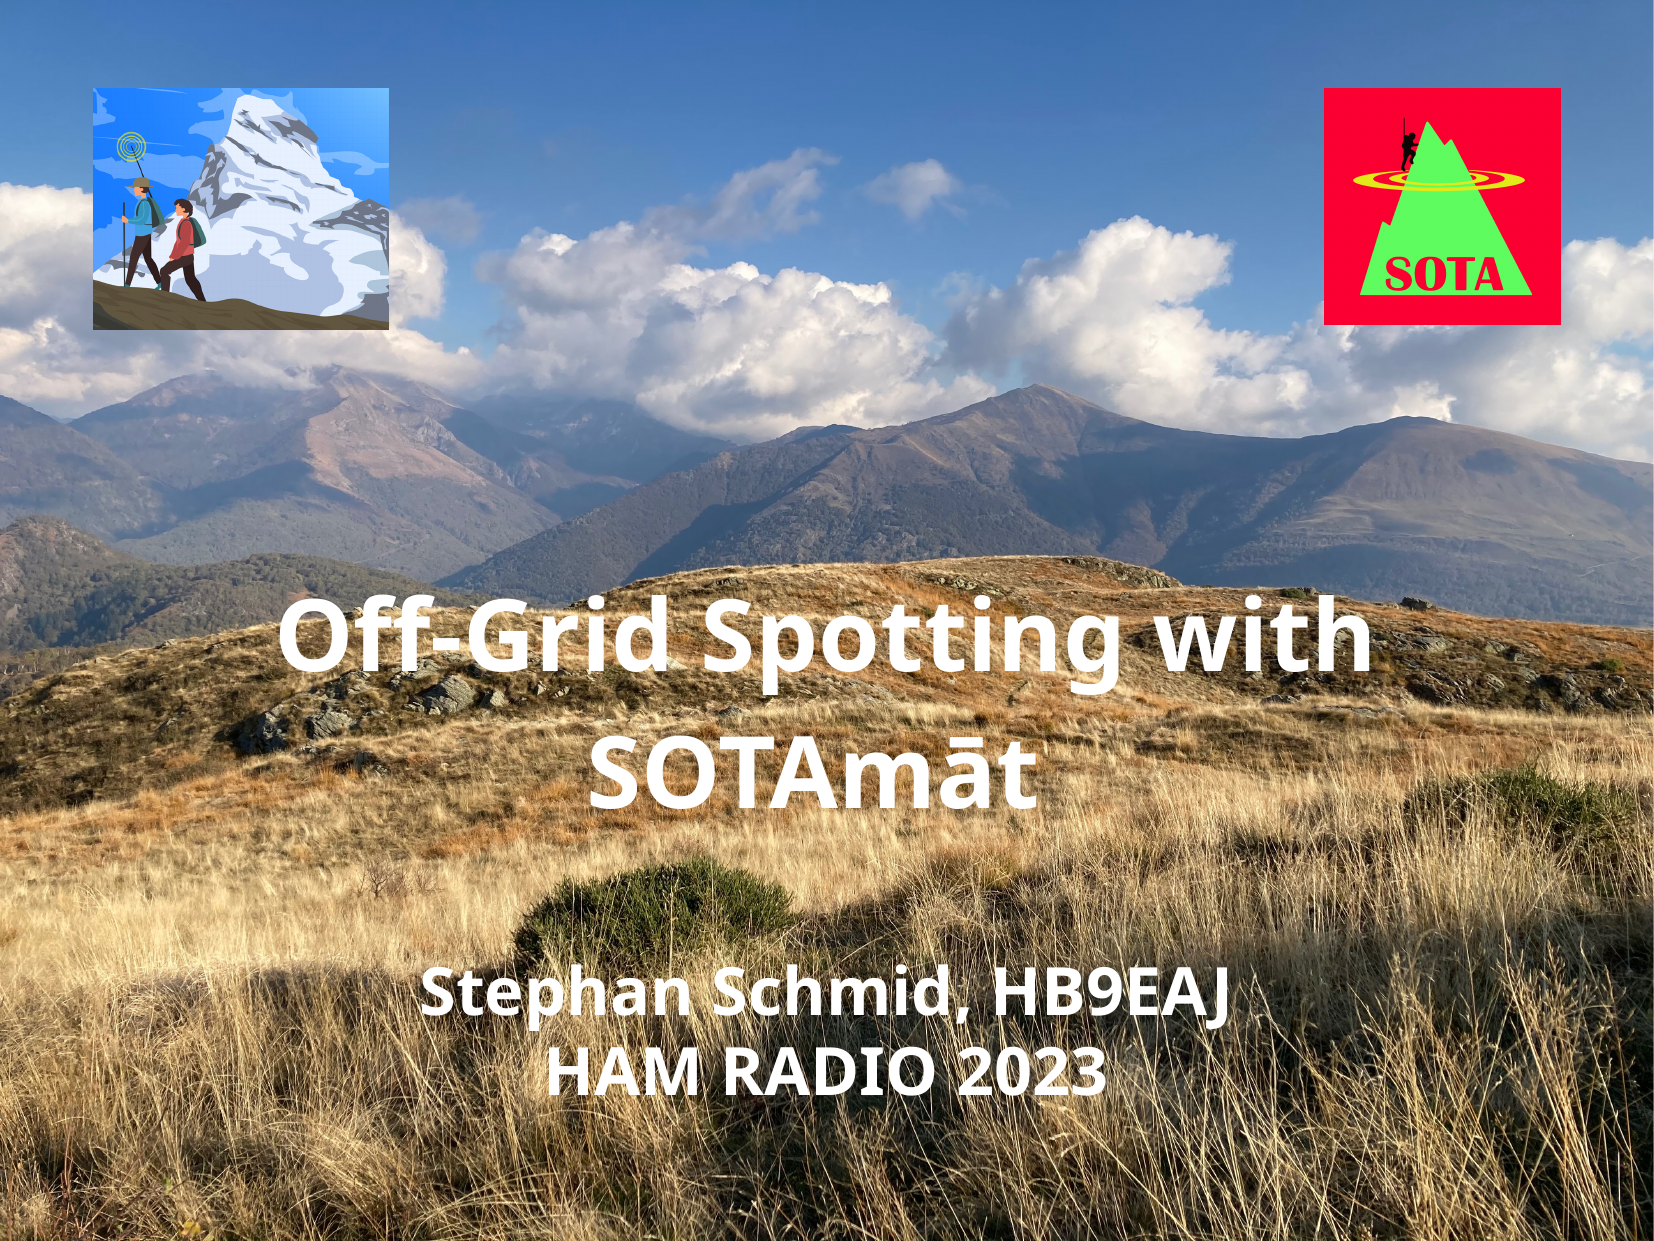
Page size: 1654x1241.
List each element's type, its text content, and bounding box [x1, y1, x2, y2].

picture [0, 0, 1654, 1241]
subtitle Off-Grid Spotting with SOTAmāt Stephan Schmid, HB9EAJ HAM RADIO 2023 [82, 477, 1571, 1185]
